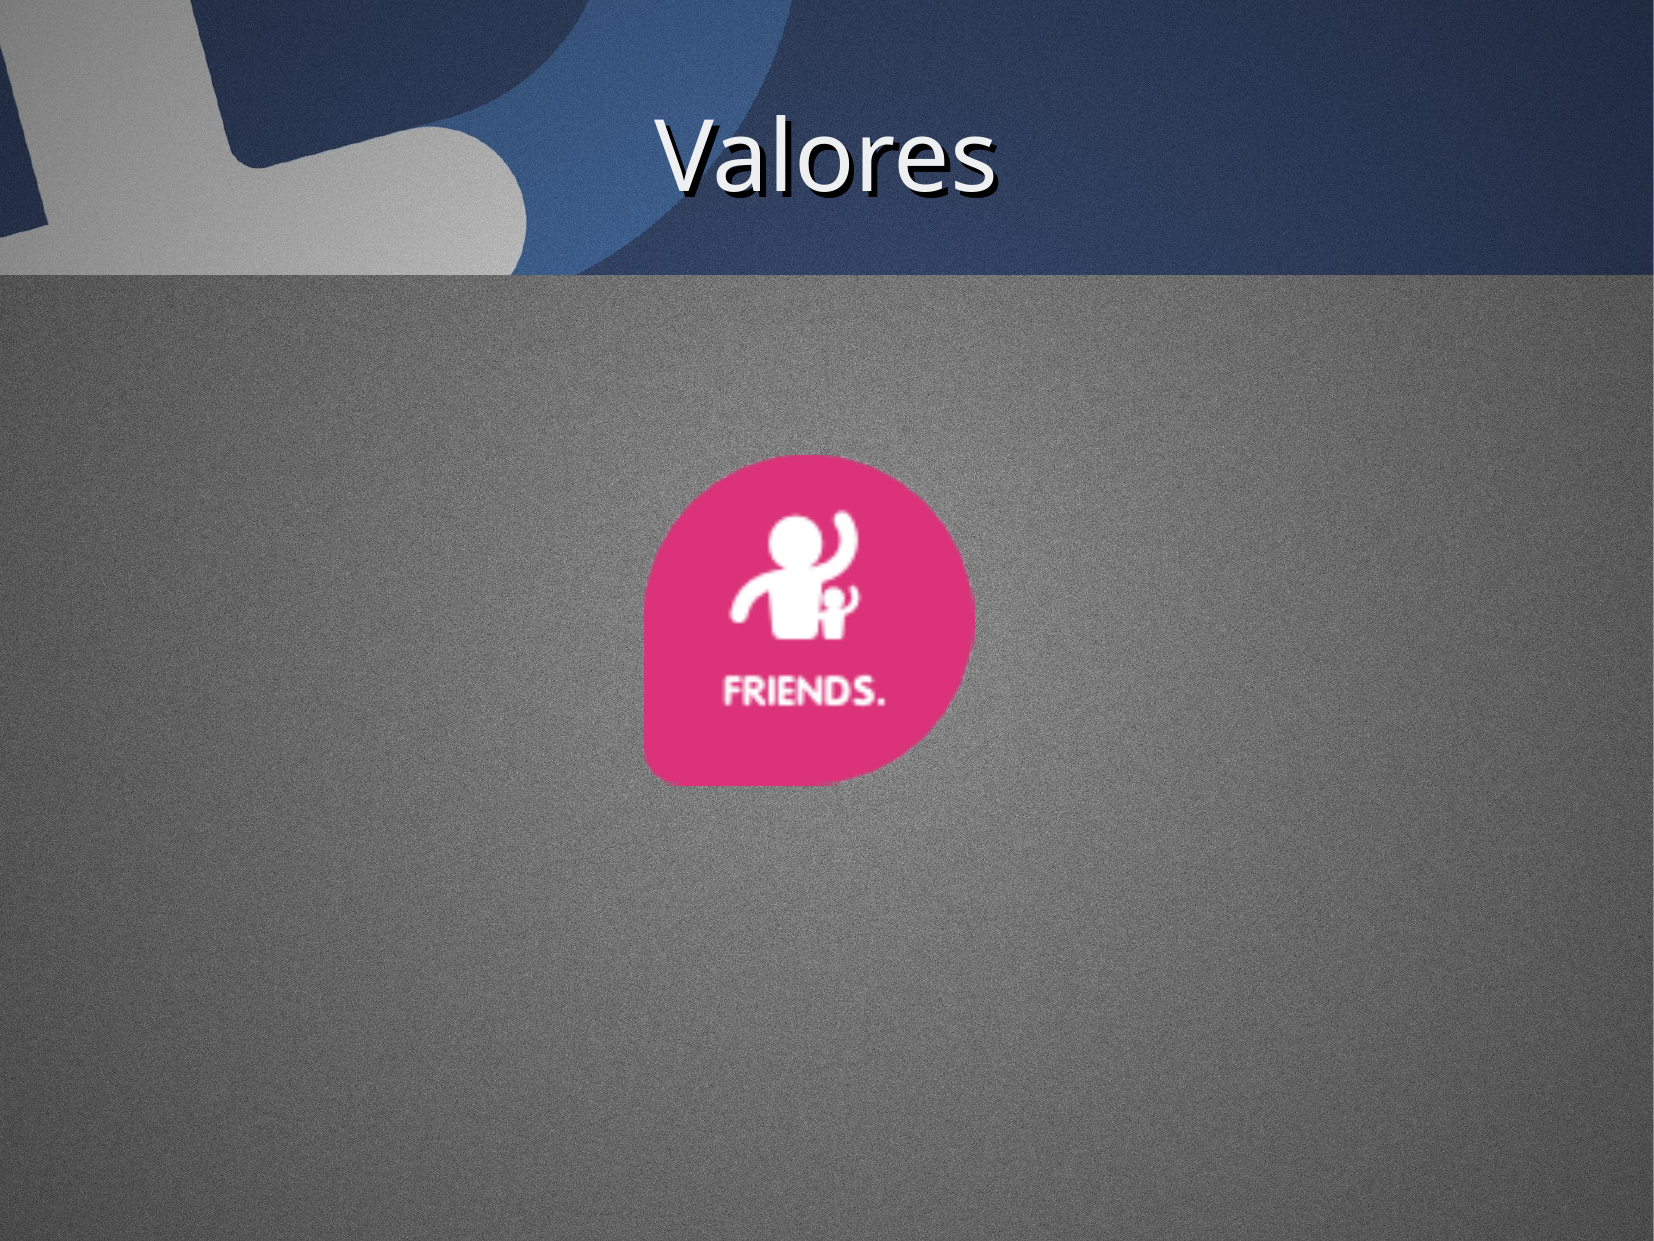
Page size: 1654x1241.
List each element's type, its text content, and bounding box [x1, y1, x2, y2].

title Valores [82, 49, 1571, 257]
picture [0, 0, 1654, 1241]
